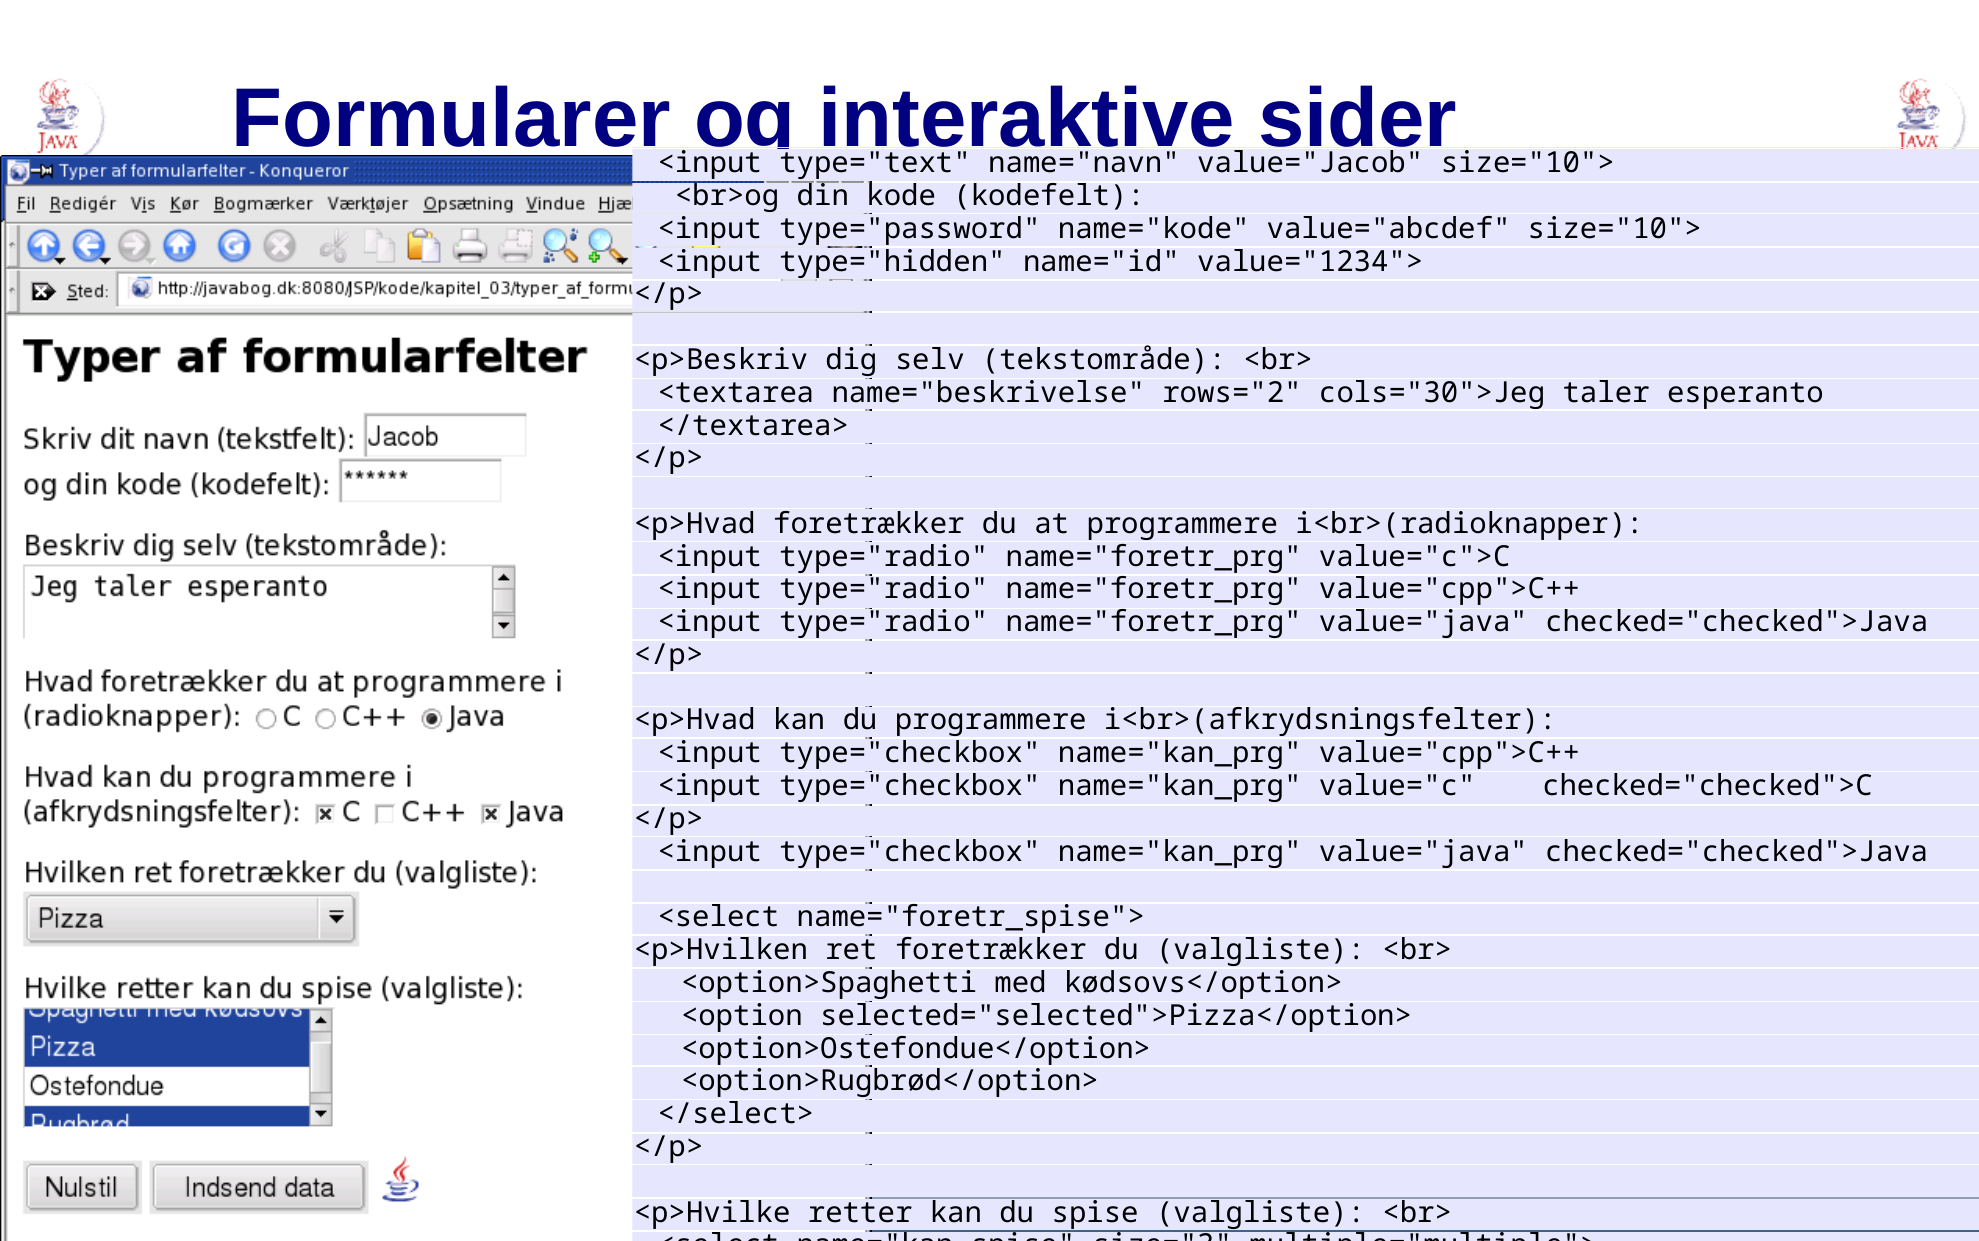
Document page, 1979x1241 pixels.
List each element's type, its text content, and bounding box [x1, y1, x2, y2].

chart [632, 147, 1979, 1241]
picture [1870, 71, 1970, 147]
title Formularer og interaktive sider [156, 14, 1534, 222]
picture [0, 71, 632, 1241]
